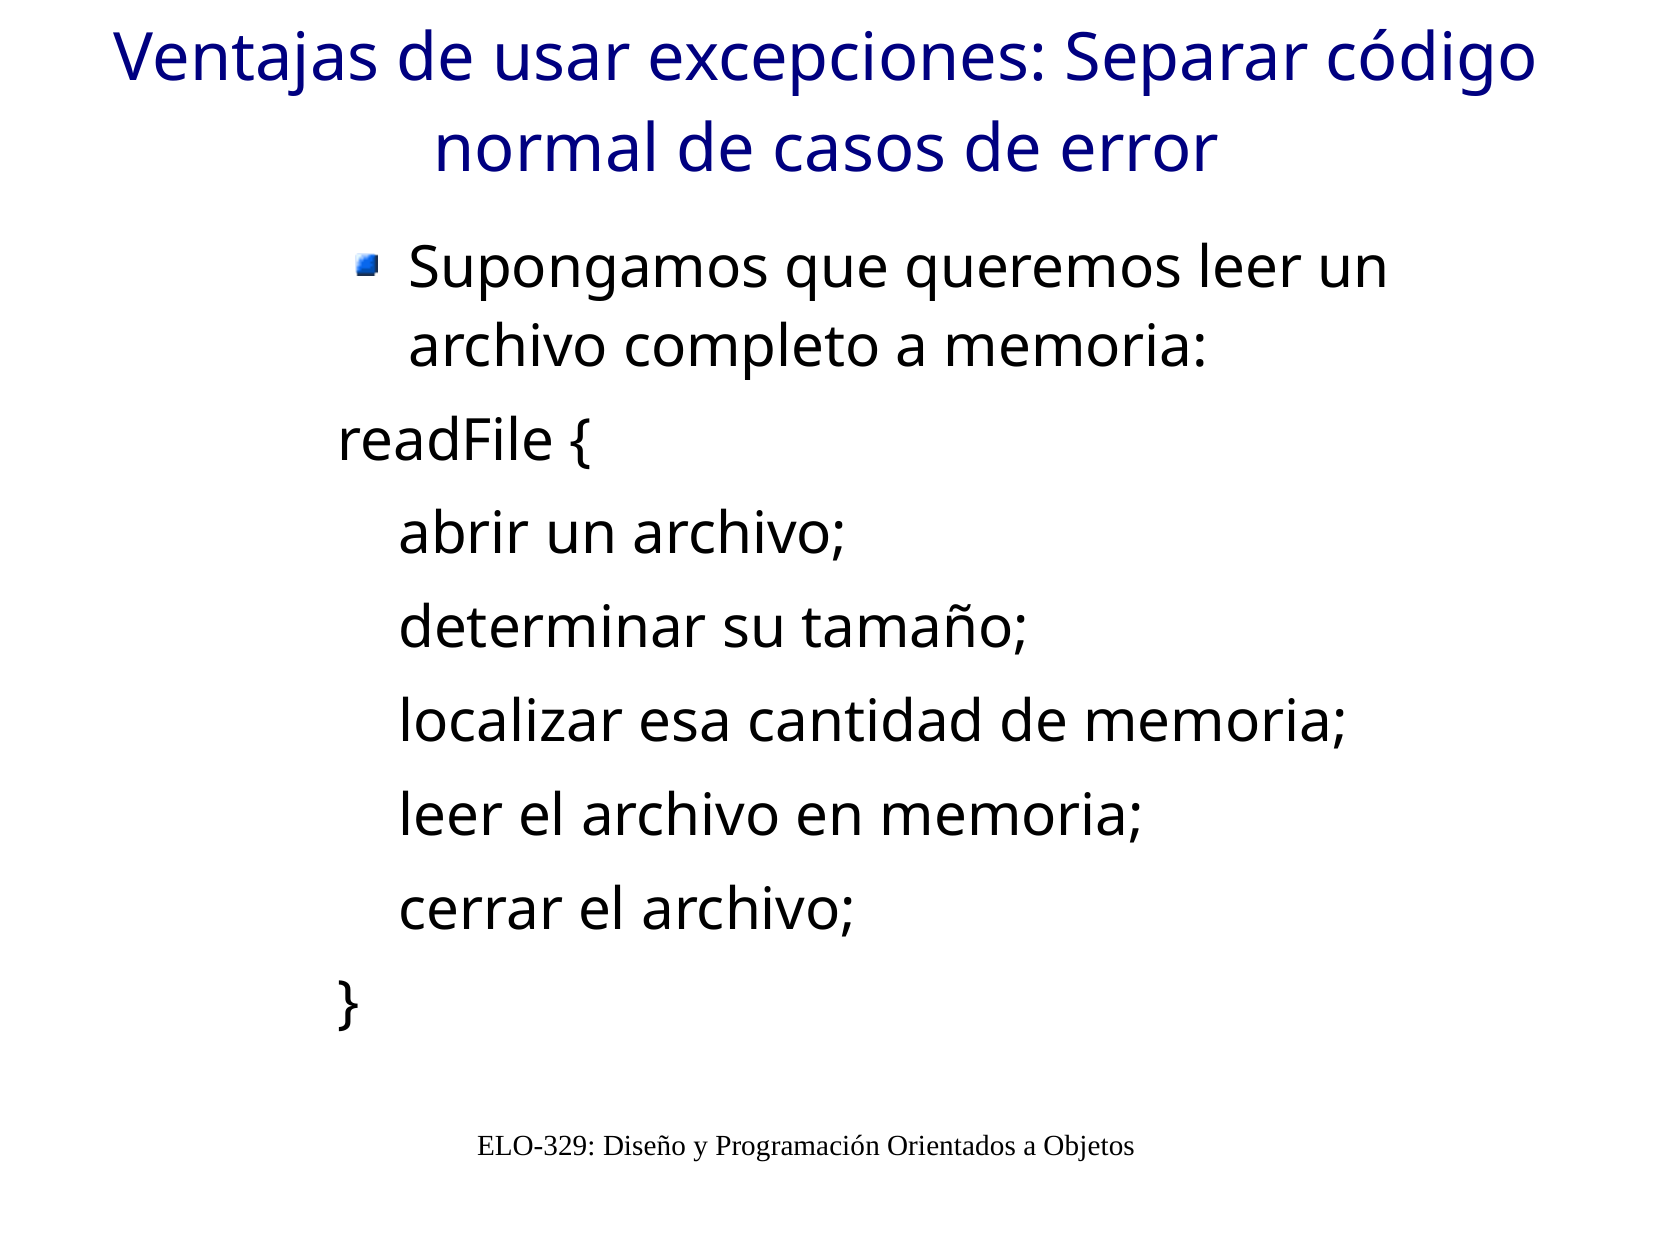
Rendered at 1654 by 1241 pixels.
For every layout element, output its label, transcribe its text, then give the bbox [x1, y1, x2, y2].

title Ventajas de usar excepciones: Separar código normal de casos de error [82, 12, 1571, 187]
list Supongamos que queremos leer un archivo completo a memoria: readFile { abrir un archivo; determinar su tamaño; localizar esa cantidad de memoria; leer el archivo en memoria; cerrar el archivo; } [337, 225, 1571, 1126]
